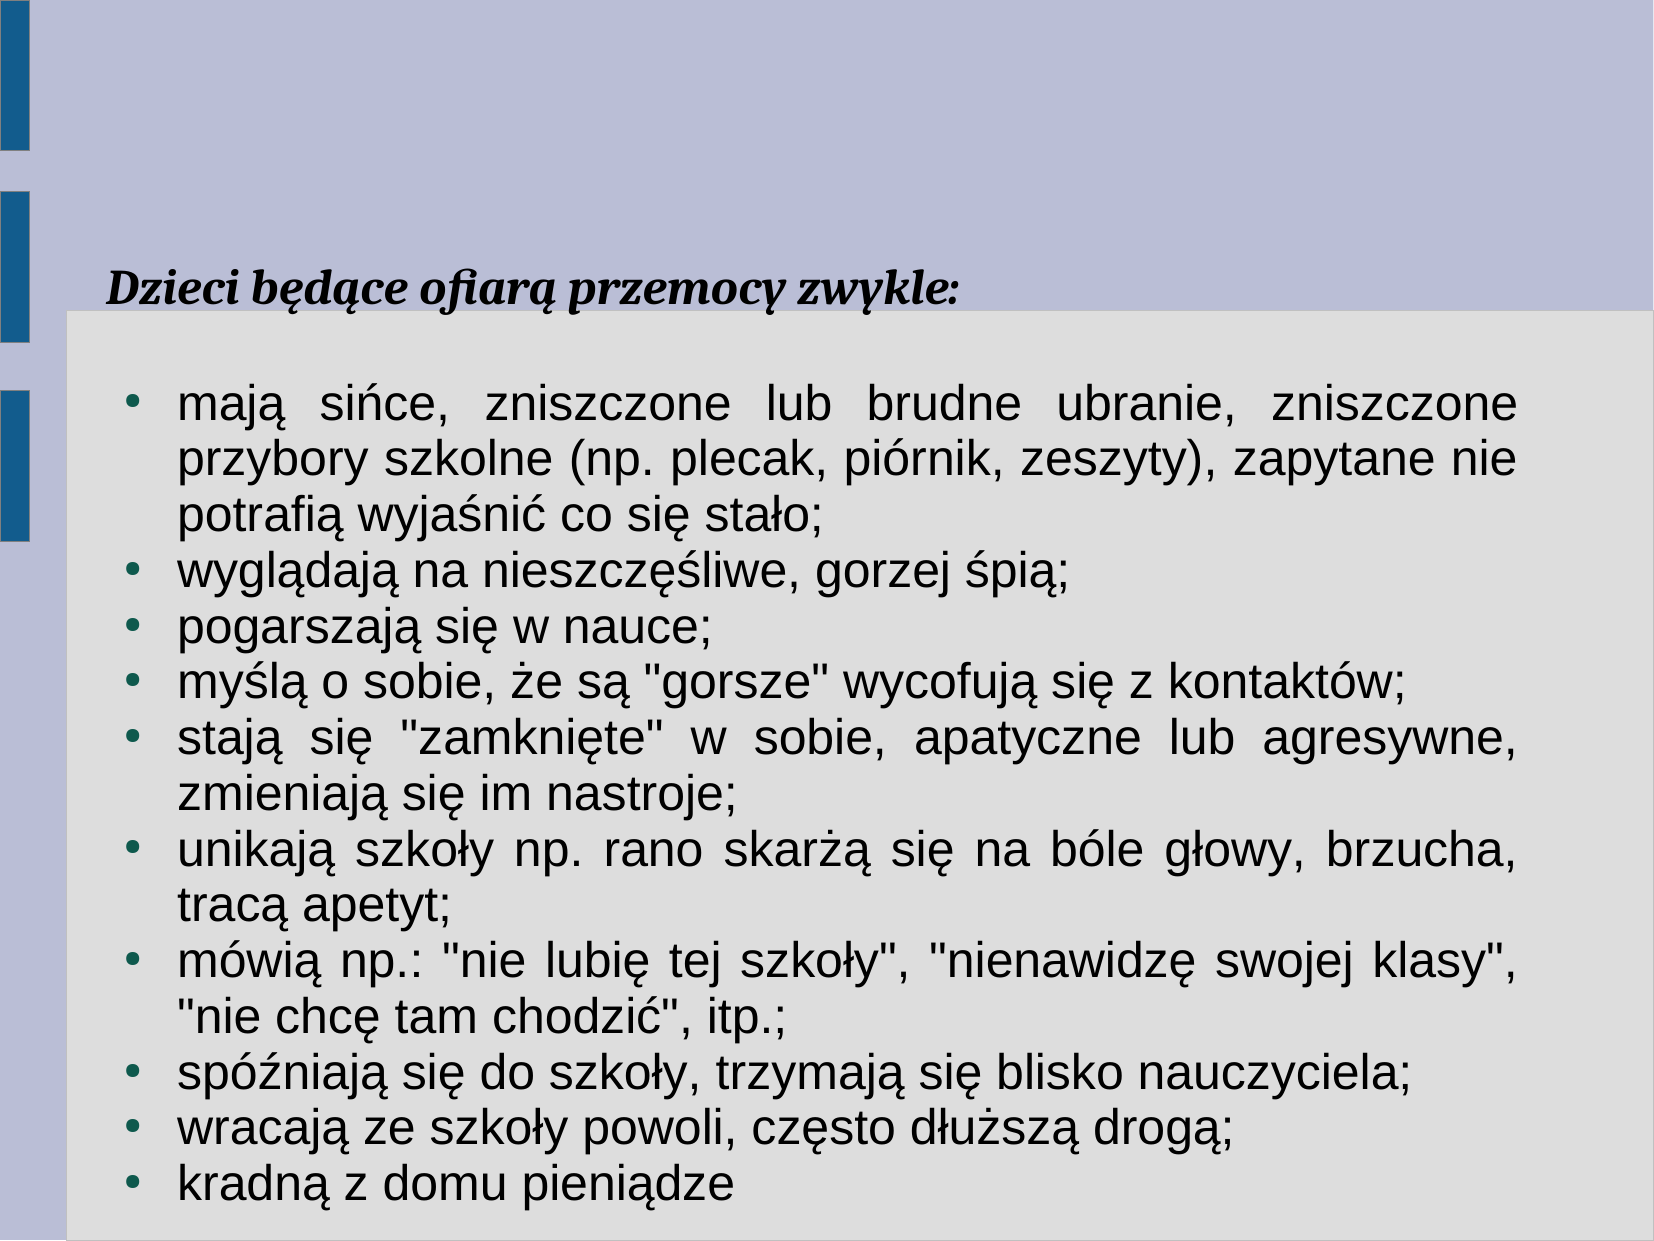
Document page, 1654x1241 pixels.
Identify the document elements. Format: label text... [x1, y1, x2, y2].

list Dzieci będące ofiarą przemocy zwykle: mają sińce, zniszczone lub brudne ubranie, zniszczone przybory szkolne (np. plecak, piórnik, zeszyty), zapytane nie potrafią wyjaśnić co się stało; wyglądają na nieszczęśliwe, gorzej śpią; pogarszają się w nauce; myślą o sobie, że są "gorsze" wycofują się z kontaktów; stają się "zamknięte" w sobie, apatyczne lub agresywne, zmieniają się im nastroje; unikają szkoły np. rano skarżą się na bóle głowy, brzucha, tracą apetyt; mówią np.: "nie lubię tej szkoły", "nienawidzę swojej klasy", "nie chcę tam chodzić", itp.; spóźniają się do szkoły, trzymają się blisko nauczyciela; wracają ze szkoły powoli, często dłuższą drogą; kradną z domu pieniądze [106, 259, 1519, 1214]
